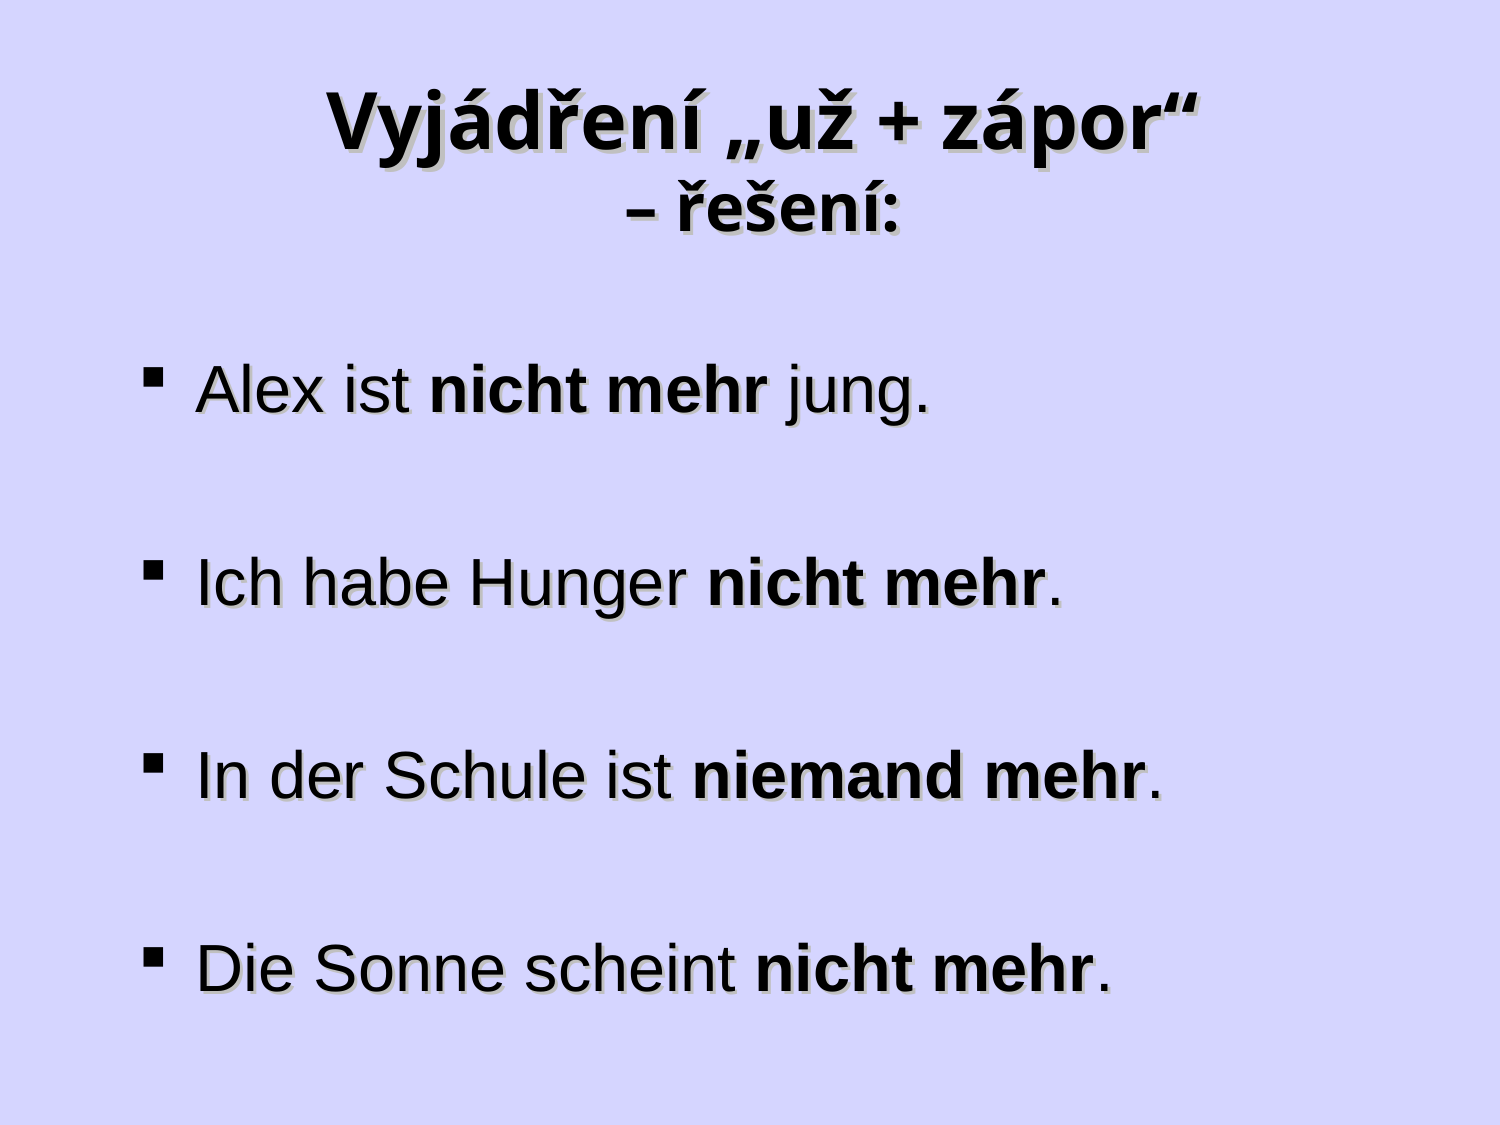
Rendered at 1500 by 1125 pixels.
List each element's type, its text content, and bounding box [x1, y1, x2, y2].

title Vyjádření „už + zápor“ – řešení: [75, 40, 1451, 276]
list Alex ist nicht mehr jung. Ich habe Hunger nicht mehr. In der Schule ist niemand mehr. Die Sonne scheint nicht mehr. [123, 337, 1438, 1026]
